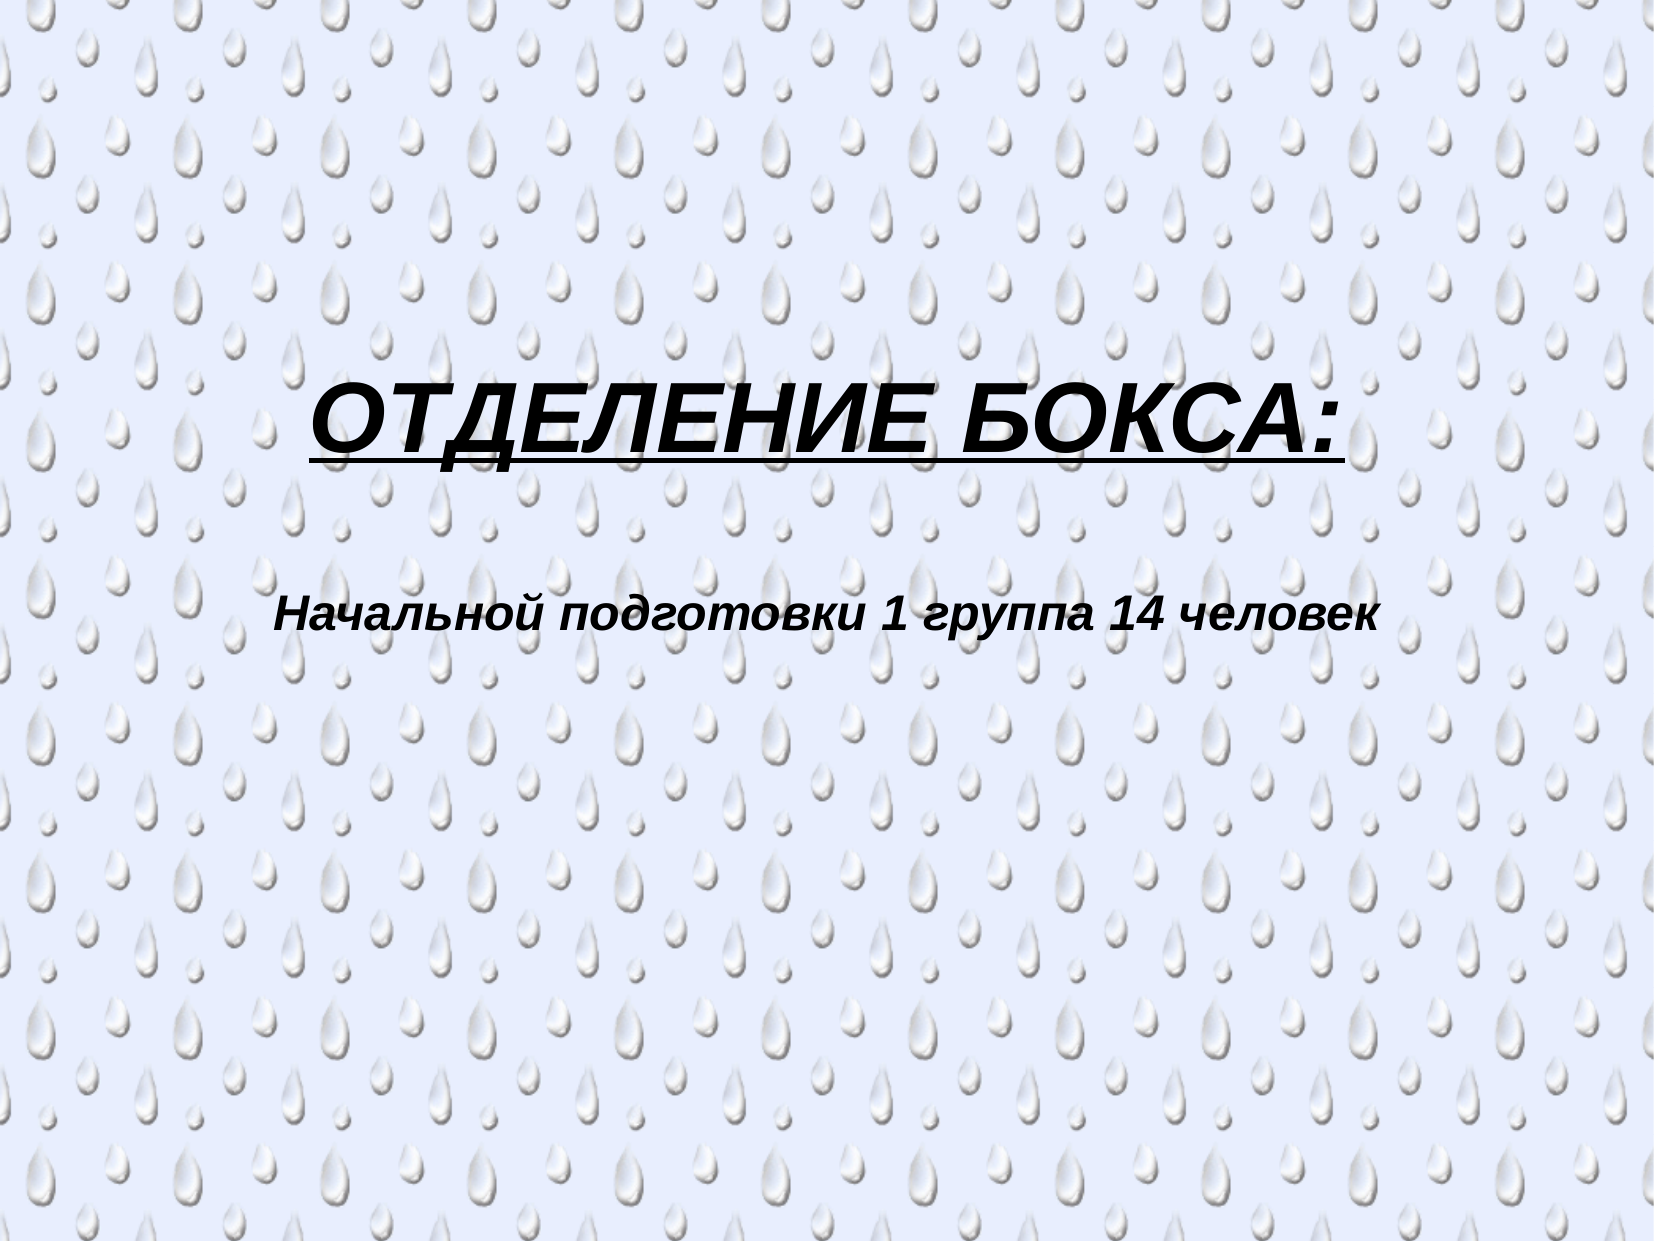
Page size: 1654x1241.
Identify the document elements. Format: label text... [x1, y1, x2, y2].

subtitle ОТДЕЛЕНИЕ БОКСА: Начальной подготовки 1 группа 14 человек [82, 49, 1571, 1010]
picture [0, 0, 1654, 1241]
